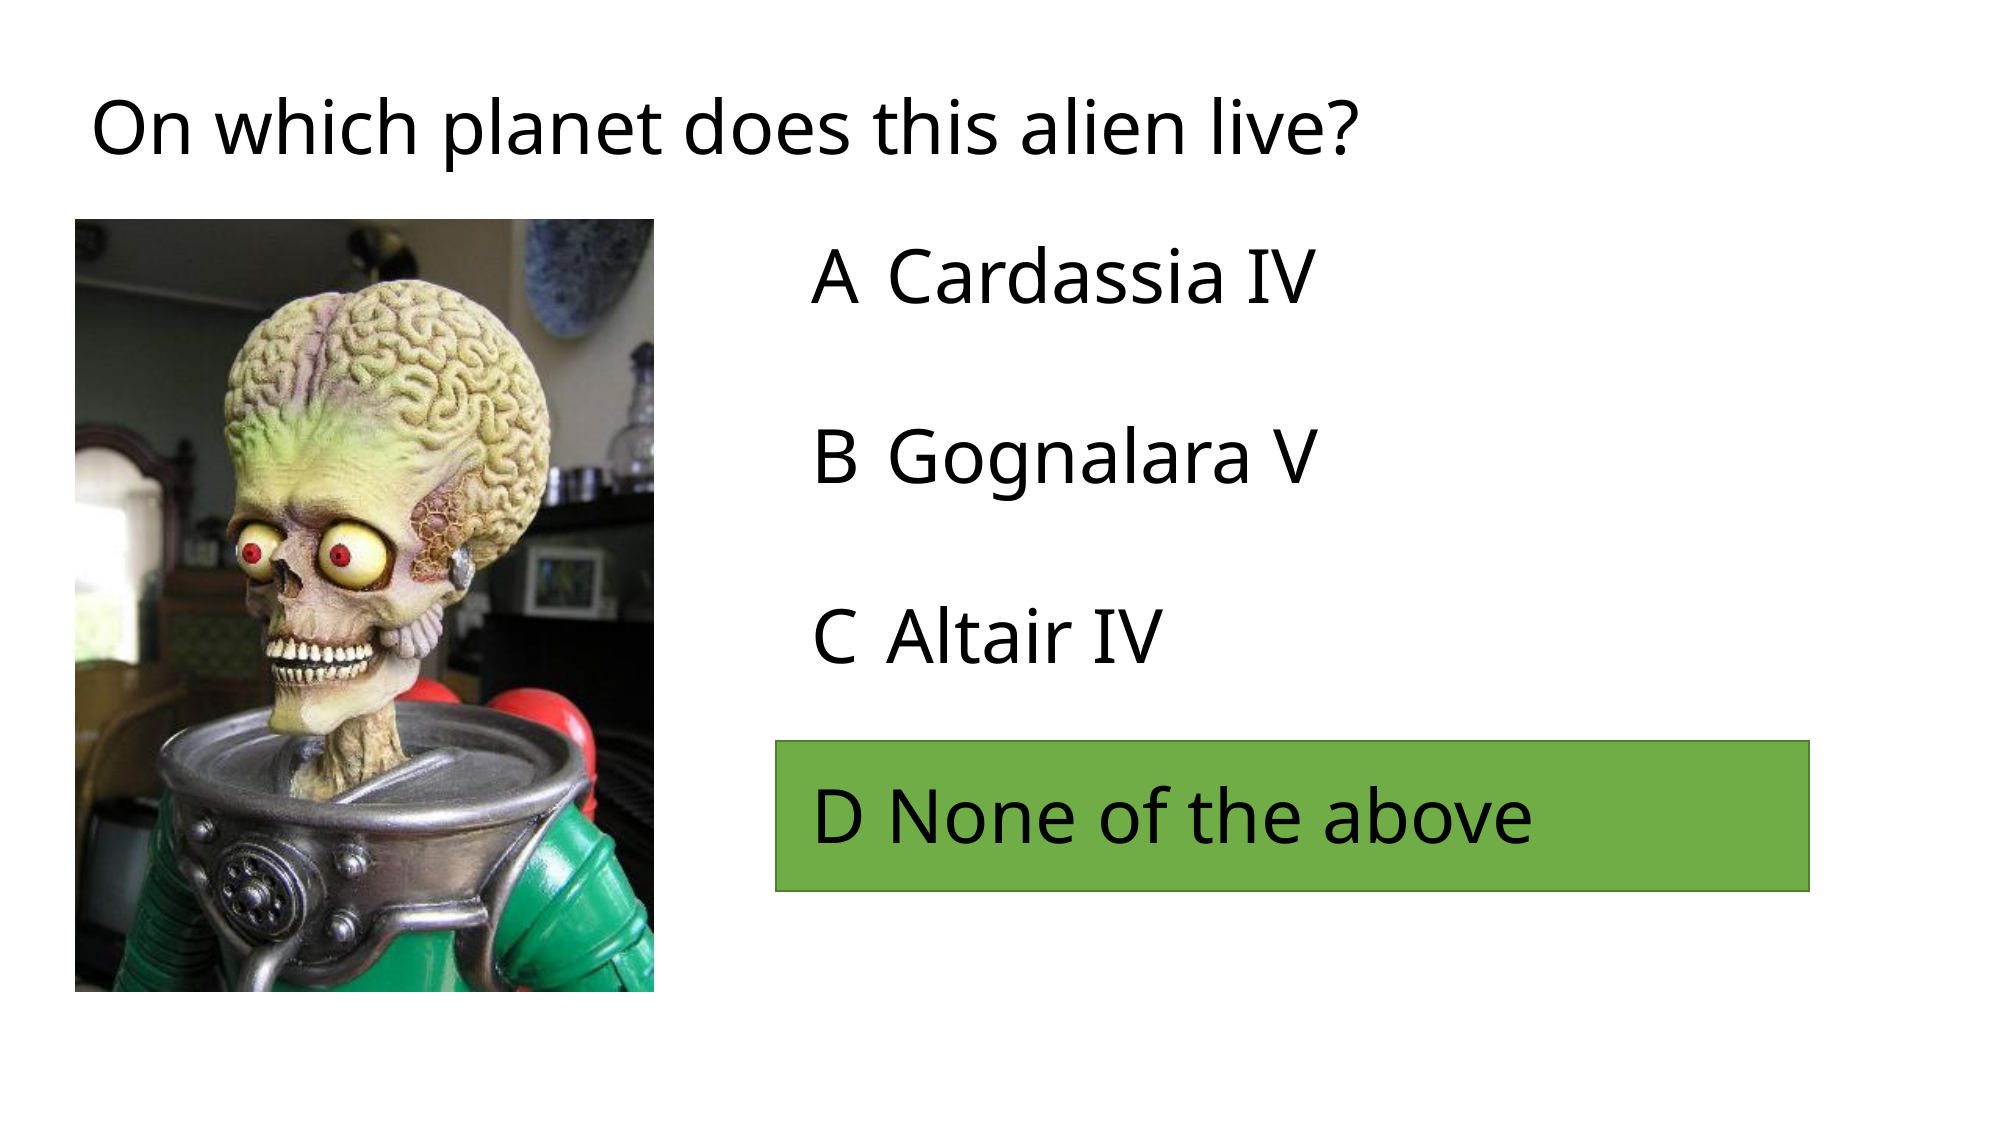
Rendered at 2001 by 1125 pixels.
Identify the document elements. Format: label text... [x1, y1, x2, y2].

text_box A Cardassia IV B Gognalara V C Altair IV D None of the above [796, 221, 1880, 873]
text_box On which planet does this alien live? [75, 71, 1944, 269]
text_box [776, 741, 1809, 891]
picture [75, 219, 654, 992]
